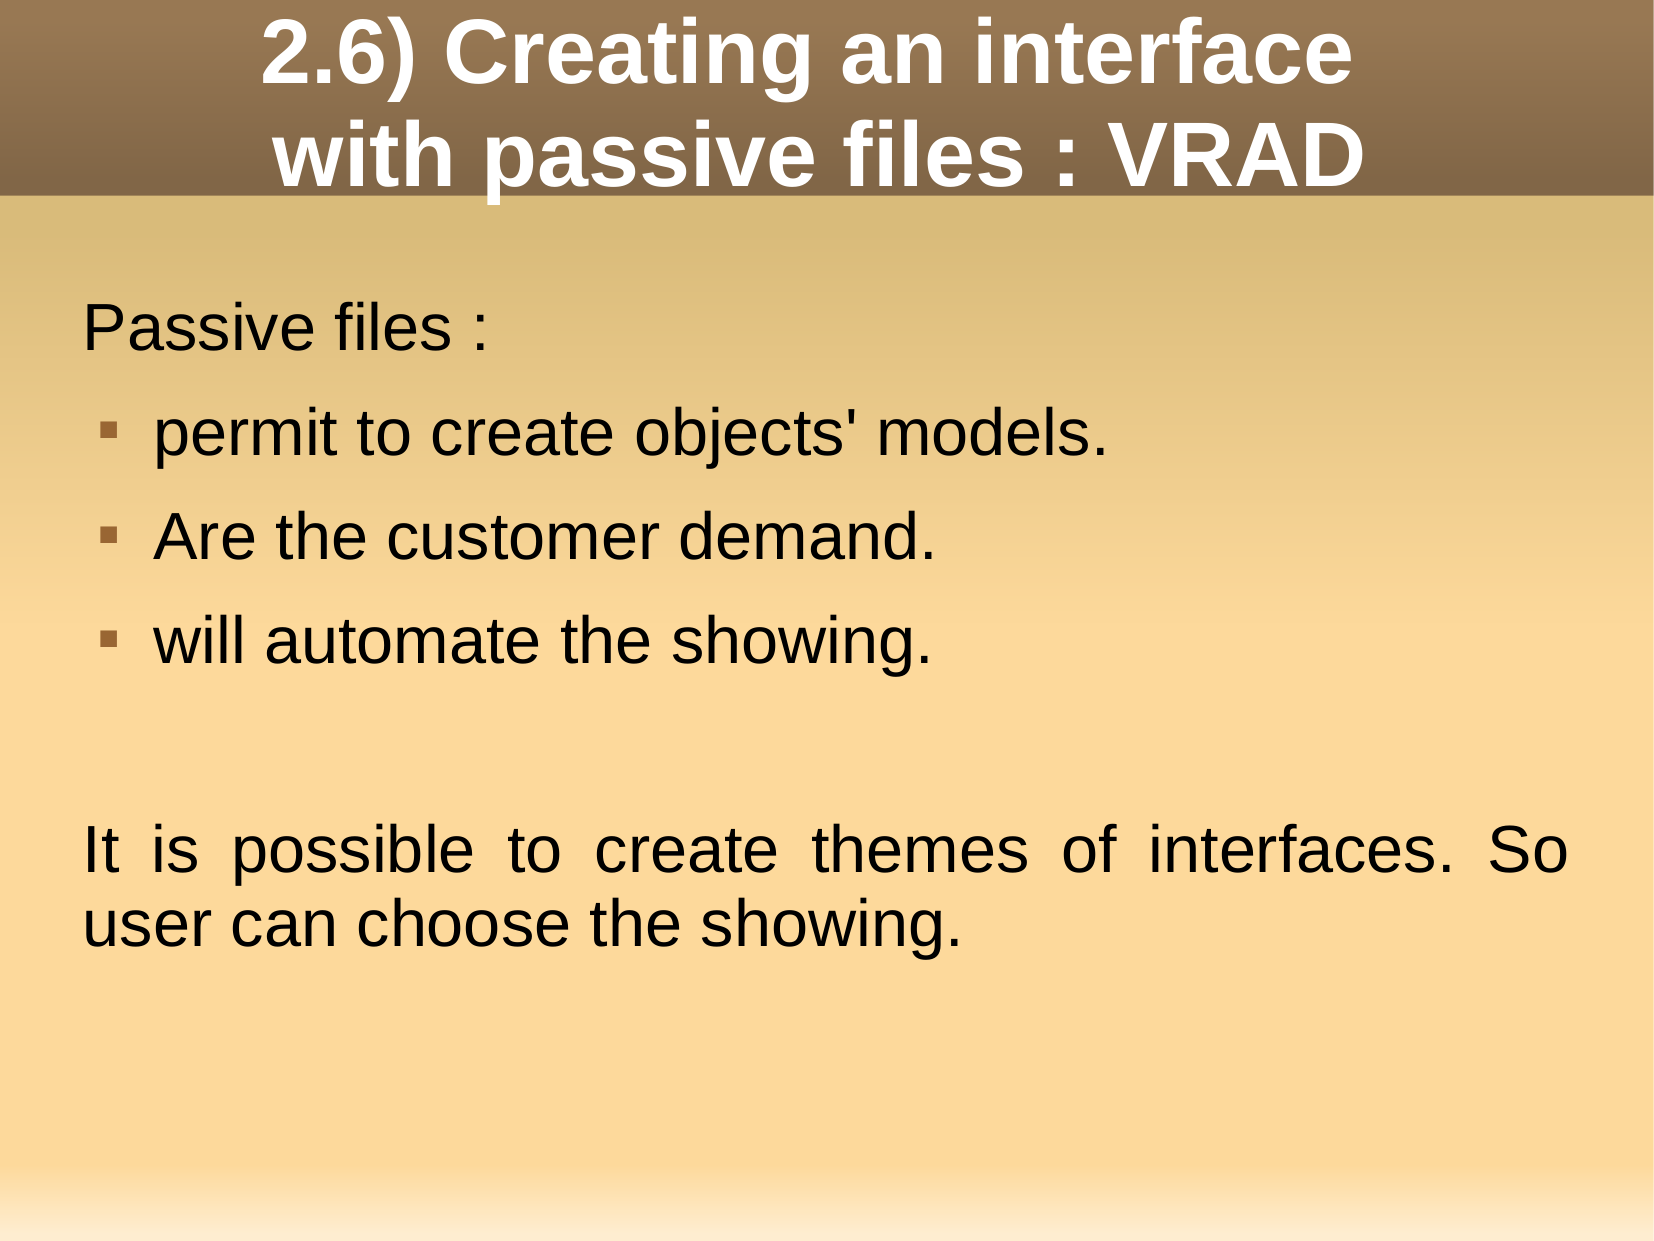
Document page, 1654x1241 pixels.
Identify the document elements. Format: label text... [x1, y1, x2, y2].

title 2.6) Creating an interface with passive files : VRAD [76, 0, 1565, 207]
list Passive files : permit to create objects' models. Are the customer demand. will automate the showing. It is possible to create themes of interfaces. So user can choose the showing. [82, 290, 1571, 1094]
picture [0, 0, 1654, 1241]
